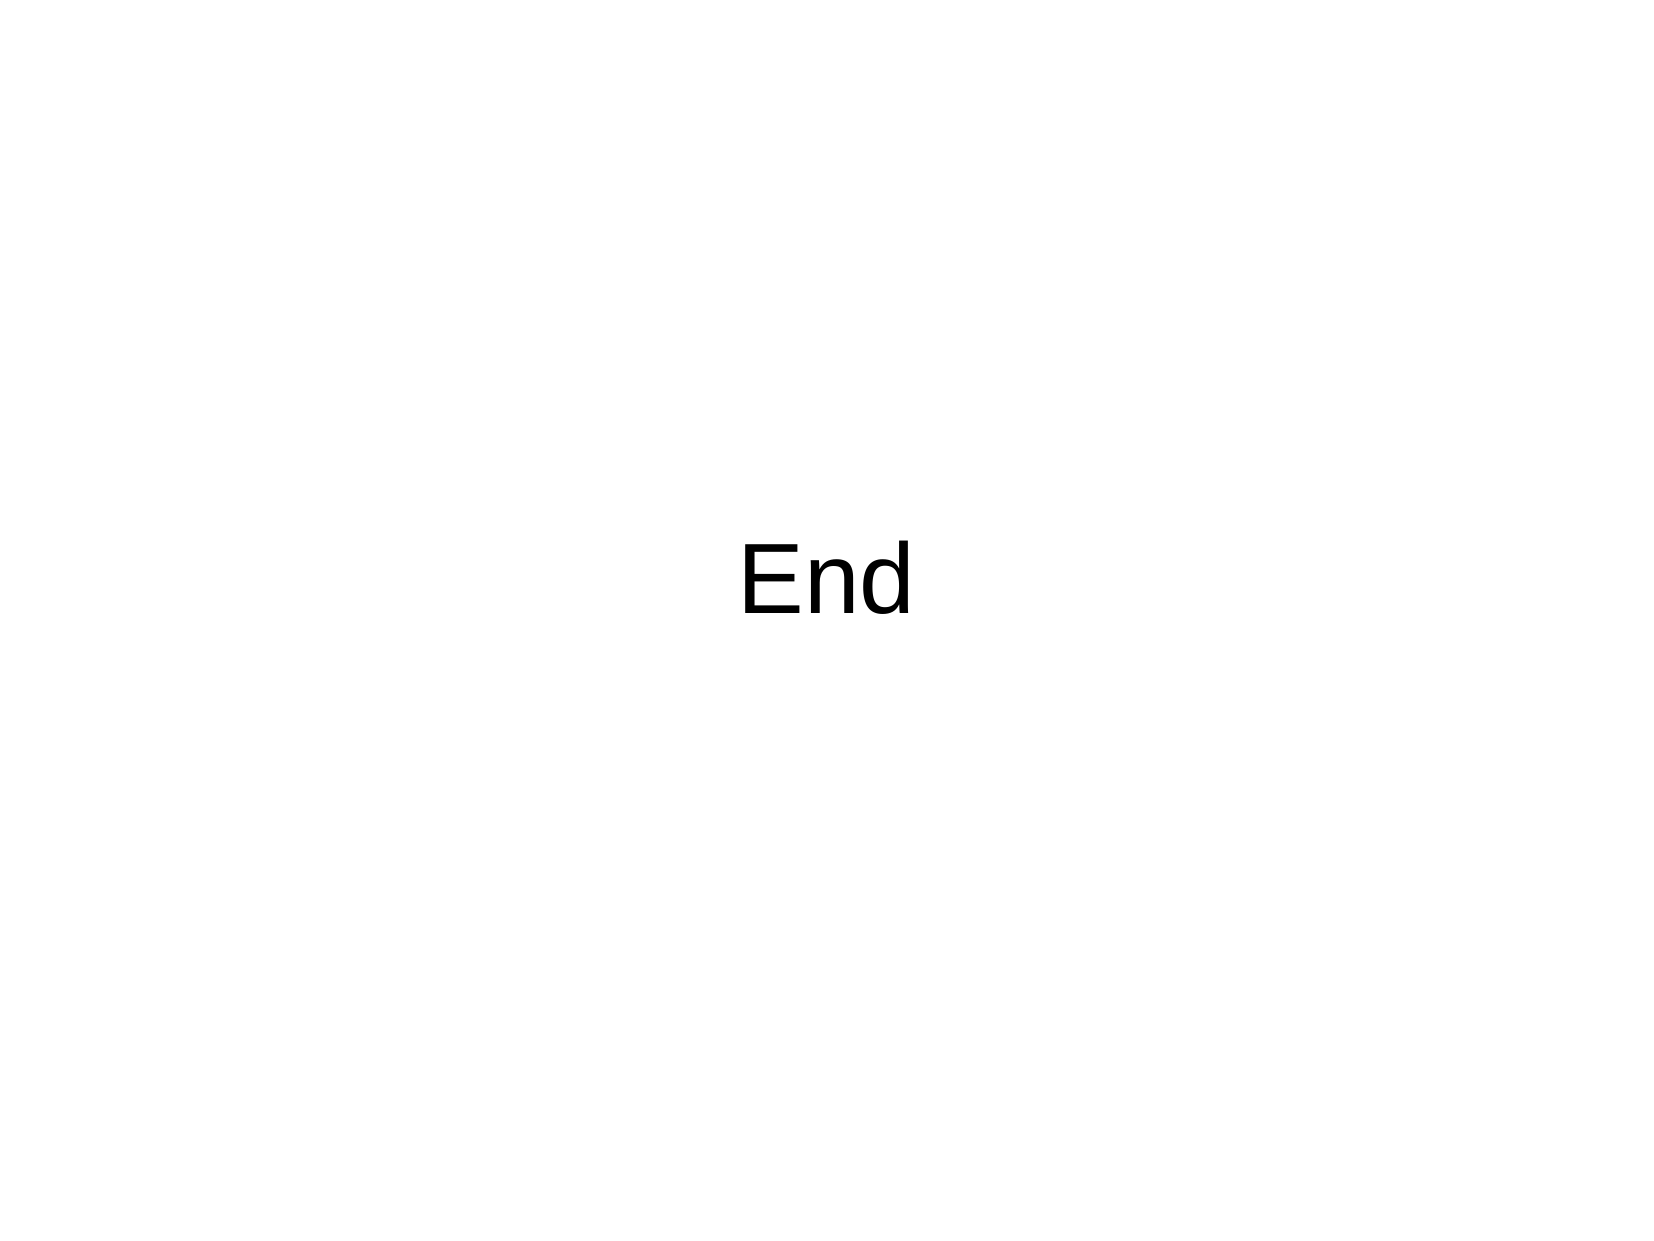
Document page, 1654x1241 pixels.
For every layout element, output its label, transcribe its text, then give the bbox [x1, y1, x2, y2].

subtitle End [82, 56, 1571, 1102]
